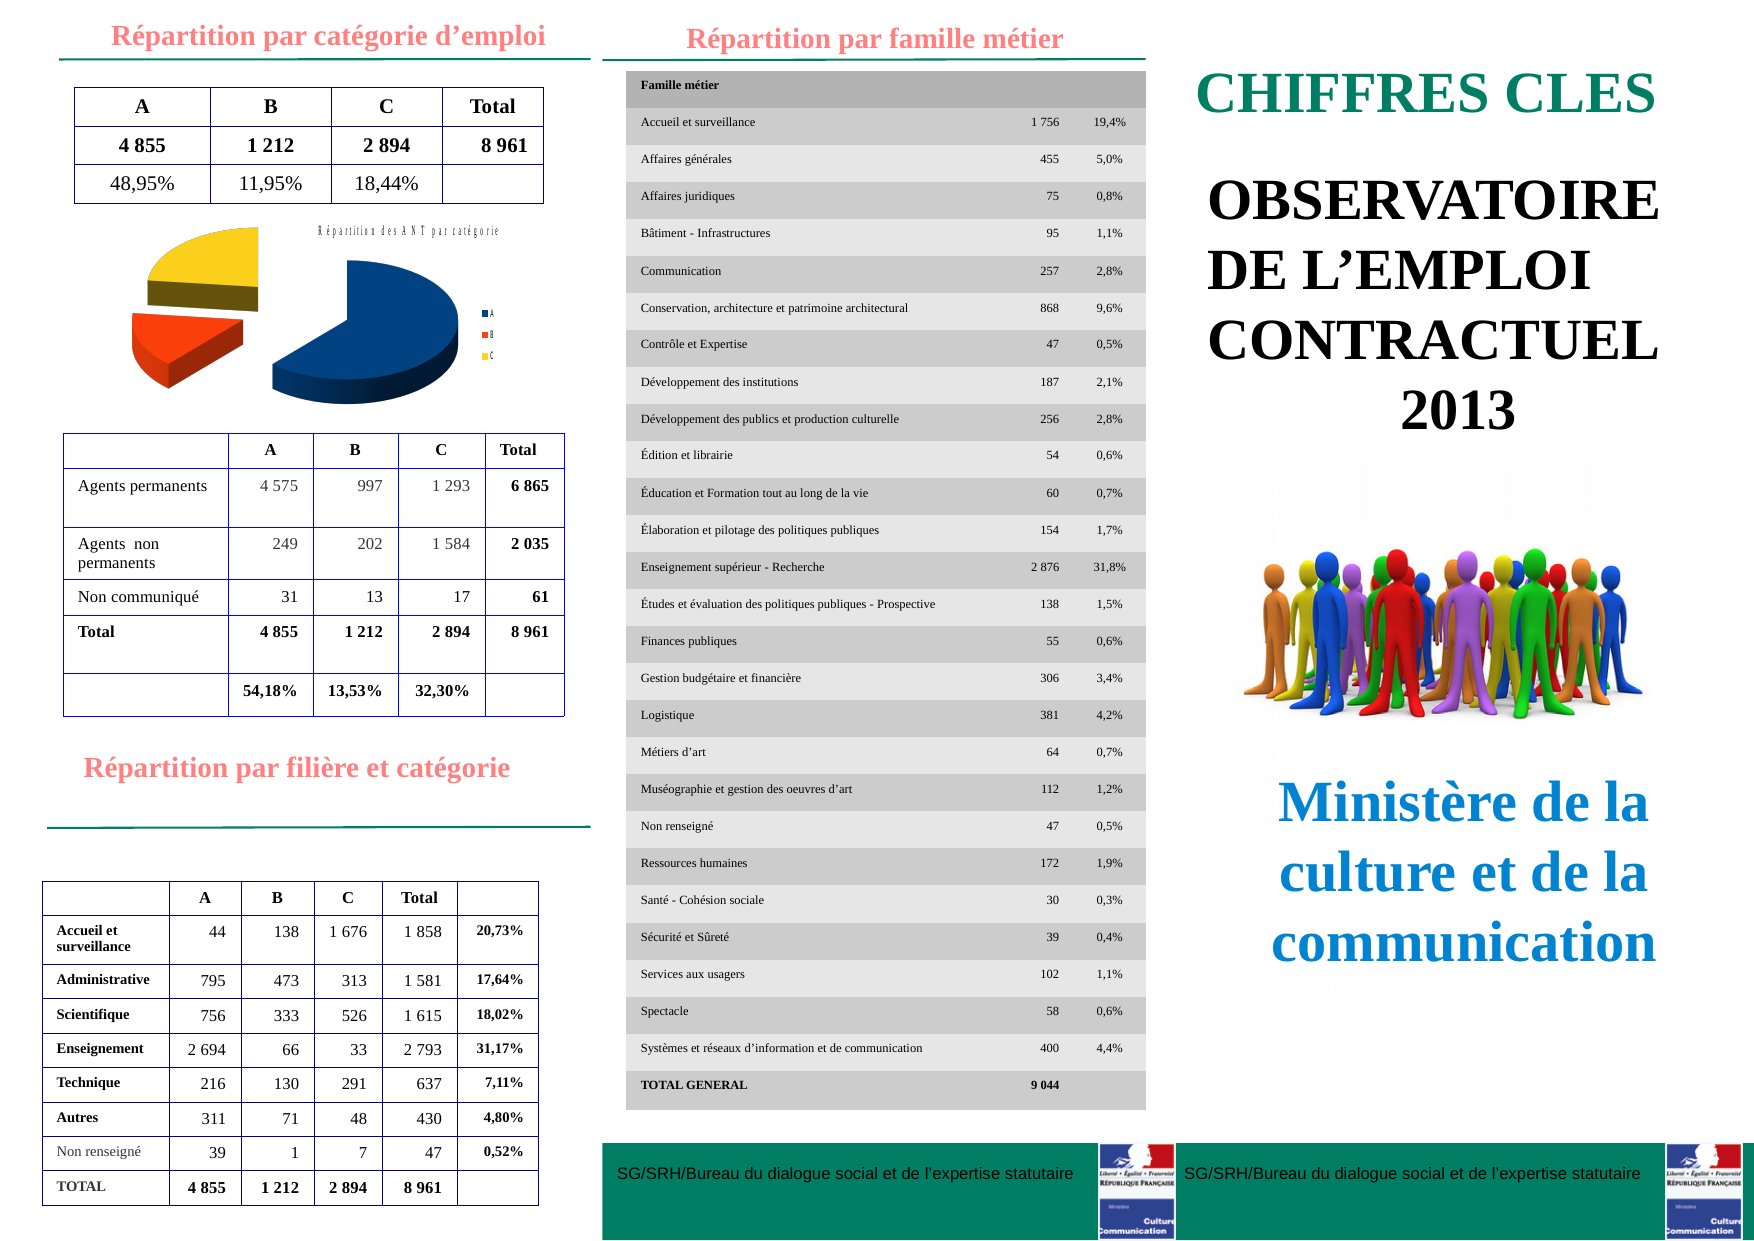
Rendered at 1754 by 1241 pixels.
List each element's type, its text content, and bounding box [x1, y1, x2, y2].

table_cell Ressources humaines [626, 848, 1001, 885]
table_cell Logistique [626, 700, 1001, 737]
table_cell 526 [315, 999, 382, 1033]
picture [106, 217, 508, 426]
table_cell Spectacle [626, 997, 1001, 1034]
table_cell 311 [170, 1103, 241, 1136]
table_cell 5,0% [1074, 145, 1146, 182]
table_cell 58 [1001, 997, 1074, 1034]
table_cell Muséographie et gestion des oeuvres d’art [626, 774, 1001, 811]
table_cell 1 212 [314, 616, 398, 673]
table_cell 6 865 [486, 469, 564, 527]
table_cell 473 [242, 965, 314, 998]
table_cell 0,5% [1074, 811, 1146, 848]
table_cell Enseignement supérieur - Recherche [626, 552, 1001, 589]
table_cell Affaires générales [626, 145, 1001, 182]
table_cell 102 [1001, 960, 1074, 997]
table_cell 2 694 [170, 1034, 241, 1067]
table_cell 2,1% [1074, 367, 1146, 404]
table_cell 0,52% [458, 1137, 538, 1170]
table_cell 4 575 [229, 469, 313, 527]
table_cell Affaires juridiques [626, 182, 1001, 219]
table_cell 17,64% [458, 965, 538, 998]
table_header Total [383, 882, 457, 915]
table_cell Développement des institutions [626, 367, 1001, 404]
table_cell Non communiqué [64, 580, 228, 615]
table_cell [458, 1171, 538, 1205]
table_cell 66 [242, 1034, 314, 1067]
table_cell 381 [1001, 700, 1074, 737]
table_cell 4,2% [1074, 700, 1146, 737]
picture [1098, 1142, 1176, 1241]
table_cell 48,95% [75, 165, 210, 203]
table_cell 20,73% [458, 916, 538, 964]
text_box Ministère de la culture et de la communication [1181, 755, 1749, 934]
table_cell Élaboration et pilotage des politiques publiques [626, 515, 1001, 552]
table_cell 8 961 [486, 616, 564, 673]
table_cell 138 [1001, 589, 1074, 626]
table_cell 0,3% [1074, 885, 1146, 923]
table_cell 0,8% [1074, 182, 1146, 219]
table_cell Administrative [43, 965, 169, 998]
table_cell 13,53% [314, 674, 398, 716]
table_cell 112 [1001, 774, 1074, 811]
table_cell 1 212 [211, 127, 331, 164]
table_cell 2 876 [1001, 552, 1074, 589]
table_cell 0,5% [1074, 330, 1146, 367]
table_cell 1,9% [1074, 848, 1146, 885]
text_box Répartition par catégorie d’emploi [47, 12, 611, 61]
table_cell 138 [242, 916, 314, 964]
table_cell Développement des publics et production culturelle [626, 404, 1001, 441]
table_cell 1 615 [383, 999, 457, 1033]
table_cell Sécurité et Sûreté [626, 923, 1001, 960]
table_header B [211, 88, 331, 126]
table_cell 31,8% [1074, 552, 1146, 589]
table_cell 0,7% [1074, 737, 1146, 774]
text_box OBSERVATOIRE DE L’EMPLOI CONTRACTUEL 2013 [1192, 153, 1725, 473]
table_cell 1 581 [383, 965, 457, 998]
table_cell 8 961 [443, 127, 543, 164]
table_cell 1,1% [1074, 960, 1146, 997]
table_cell 9 044 [1001, 1071, 1074, 1110]
table_cell Édition et librairie [626, 441, 1001, 478]
table_cell Autres [43, 1103, 169, 1136]
table_cell [486, 674, 564, 716]
table_cell 31,17% [458, 1034, 538, 1067]
table_cell Contrôle et Expertise [626, 330, 1001, 367]
table_cell 0,6% [1074, 441, 1146, 478]
table_cell 430 [383, 1103, 457, 1136]
text_box CHIFFRES CLES [1181, 47, 1701, 137]
table_cell Finances publiques [626, 626, 1001, 663]
table_cell 313 [315, 965, 382, 998]
text_box Répartition par filière et catégorie [15, 744, 579, 793]
table_cell 2,8% [1074, 404, 1146, 441]
table_cell 1 676 [315, 916, 382, 964]
table_cell 44 [170, 916, 241, 964]
table_cell Agents permanents [64, 469, 228, 527]
table_cell [64, 674, 228, 716]
table_cell 47 [1001, 330, 1074, 367]
table_cell 216 [170, 1068, 241, 1102]
table_cell 13 [314, 580, 398, 615]
table_cell 2 894 [315, 1171, 382, 1205]
table_cell Communication [626, 256, 1001, 293]
table_cell 306 [1001, 663, 1074, 700]
table_cell TOTAL GENERAL [626, 1071, 1001, 1110]
table_cell 1,7% [1074, 515, 1146, 552]
table_header A [229, 434, 313, 468]
table_cell 54,18% [229, 674, 313, 716]
table_cell 154 [1001, 515, 1074, 552]
table_cell 4,80% [458, 1103, 538, 1136]
table_cell 18,44% [332, 165, 442, 203]
table_cell 1 212 [242, 1171, 314, 1205]
table_cell TOTAL [43, 1171, 169, 1205]
table_cell 400 [1001, 1034, 1074, 1071]
table_cell 868 [1001, 293, 1074, 330]
table_cell 32,30% [399, 674, 485, 716]
table_cell 71 [242, 1103, 314, 1136]
table_cell 2 894 [399, 616, 485, 673]
picture [1665, 1142, 1743, 1241]
table_cell 7,11% [458, 1068, 538, 1102]
table_cell 64 [1001, 737, 1074, 774]
table_cell 257 [1001, 256, 1074, 293]
table_header Total [443, 88, 543, 126]
table_header B [242, 882, 314, 915]
table_cell 0,6% [1074, 626, 1146, 663]
table_header Total [486, 434, 564, 468]
table_cell Scientifique [43, 999, 169, 1033]
table_cell 18,02% [458, 999, 538, 1033]
table_header [1001, 71, 1074, 108]
table_cell 0,4% [1074, 923, 1146, 960]
table_cell 256 [1001, 404, 1074, 441]
table_cell Santé - Cohésion sociale [626, 885, 1001, 923]
table_cell 756 [170, 999, 241, 1033]
table_header [1074, 71, 1146, 108]
table_cell 3,4% [1074, 663, 1146, 700]
text_box Répartition par famille métier [601, 11, 1149, 51]
table_header [64, 434, 228, 468]
table_cell 1 584 [399, 528, 485, 579]
table_cell Métiers d’art [626, 737, 1001, 774]
table_cell 19,4% [1074, 108, 1146, 145]
table_cell Agents non permanents [64, 528, 228, 579]
table_cell 202 [314, 528, 398, 579]
table_cell 2 793 [383, 1034, 457, 1067]
text_box SG/SRH/Bureau du dialogue social et de l’expertise statutaire [602, 1157, 1099, 1192]
table_cell 130 [242, 1068, 314, 1102]
table_header Famille métier [626, 71, 1001, 108]
table_cell 31 [229, 580, 313, 615]
table_cell Études et évaluation des politiques publiques - Prospective [626, 589, 1001, 626]
table_cell 172 [1001, 848, 1074, 885]
table_cell Enseignement [43, 1034, 169, 1067]
table_cell 7 [315, 1137, 382, 1170]
table_cell 54 [1001, 441, 1074, 478]
table_cell 1 858 [383, 916, 457, 964]
table_header A [75, 88, 210, 126]
table_cell 2 035 [486, 528, 564, 579]
table_header C [332, 88, 442, 126]
table_cell 0,6% [1074, 997, 1146, 1034]
table_cell 61 [486, 580, 564, 615]
table_cell 249 [229, 528, 313, 579]
table_cell 55 [1001, 626, 1074, 663]
table_cell 1,2% [1074, 774, 1146, 811]
table_header C [399, 434, 485, 468]
table_cell 1 756 [1001, 108, 1074, 145]
table_cell 60 [1001, 478, 1074, 515]
table_cell 33 [315, 1034, 382, 1067]
table_cell 30 [1001, 885, 1074, 923]
table_cell Gestion budgétaire et financière [626, 663, 1001, 700]
table_cell [443, 165, 543, 203]
table_cell 1,1% [1074, 219, 1146, 256]
table_cell 1,5% [1074, 589, 1146, 626]
table_cell 0,7% [1074, 478, 1146, 515]
table_cell 333 [242, 999, 314, 1033]
table_cell 17 [399, 580, 485, 615]
table_cell 95 [1001, 219, 1074, 256]
table_header [458, 882, 538, 915]
table_cell Technique [43, 1068, 169, 1102]
table_cell 47 [383, 1137, 457, 1170]
table_cell 4,4% [1074, 1034, 1146, 1071]
table_cell 39 [170, 1137, 241, 1170]
table_cell Systèmes et réseaux d’information et de communication [626, 1034, 1001, 1071]
table_cell 997 [314, 469, 398, 527]
table_cell 4 855 [75, 127, 210, 164]
table_cell 11,95% [211, 165, 331, 203]
table_cell 187 [1001, 367, 1074, 404]
table_cell Conservation, architecture et patrimoine architectural [626, 293, 1001, 330]
table_cell Total [64, 616, 228, 673]
table_header B [314, 434, 398, 468]
table_cell 4 855 [229, 616, 313, 673]
table_cell 291 [315, 1068, 382, 1102]
table_cell Éducation et Formation tout au long de la vie [626, 478, 1001, 515]
table_cell Non renseigné [626, 811, 1001, 848]
table_cell Accueil et surveillance [43, 916, 169, 964]
table_cell 39 [1001, 923, 1074, 960]
table_cell 48 [315, 1103, 382, 1136]
picture [1275, 950, 1429, 1004]
table_header A [170, 882, 241, 915]
table_cell 637 [383, 1068, 457, 1102]
table_cell 2 894 [332, 127, 442, 164]
table_cell 9,6% [1074, 293, 1146, 330]
table_cell 1 293 [399, 469, 485, 527]
table_header [43, 882, 169, 915]
table_cell Accueil et surveillance [626, 108, 1001, 145]
table_cell 455 [1001, 145, 1074, 182]
picture [1216, 460, 1678, 755]
table_cell [1074, 1071, 1146, 1110]
table_cell 47 [1001, 811, 1074, 848]
table_cell Services aux usagers [626, 960, 1001, 997]
table_header C [315, 882, 382, 915]
table_cell 1 [242, 1137, 314, 1170]
picture [1308, 950, 1316, 959]
table_cell 4 855 [170, 1171, 241, 1205]
table_cell 75 [1001, 182, 1074, 219]
table_cell 795 [170, 965, 241, 998]
text_box SG/SRH/Bureau du dialogue social et de l’expertise statutaire [1169, 1157, 1666, 1192]
table_cell 2,8% [1074, 256, 1146, 293]
table_cell Bâtiment - Infrastructures [626, 219, 1001, 256]
table_cell Non renseigné [43, 1137, 169, 1170]
table_cell 8 961 [383, 1171, 457, 1205]
